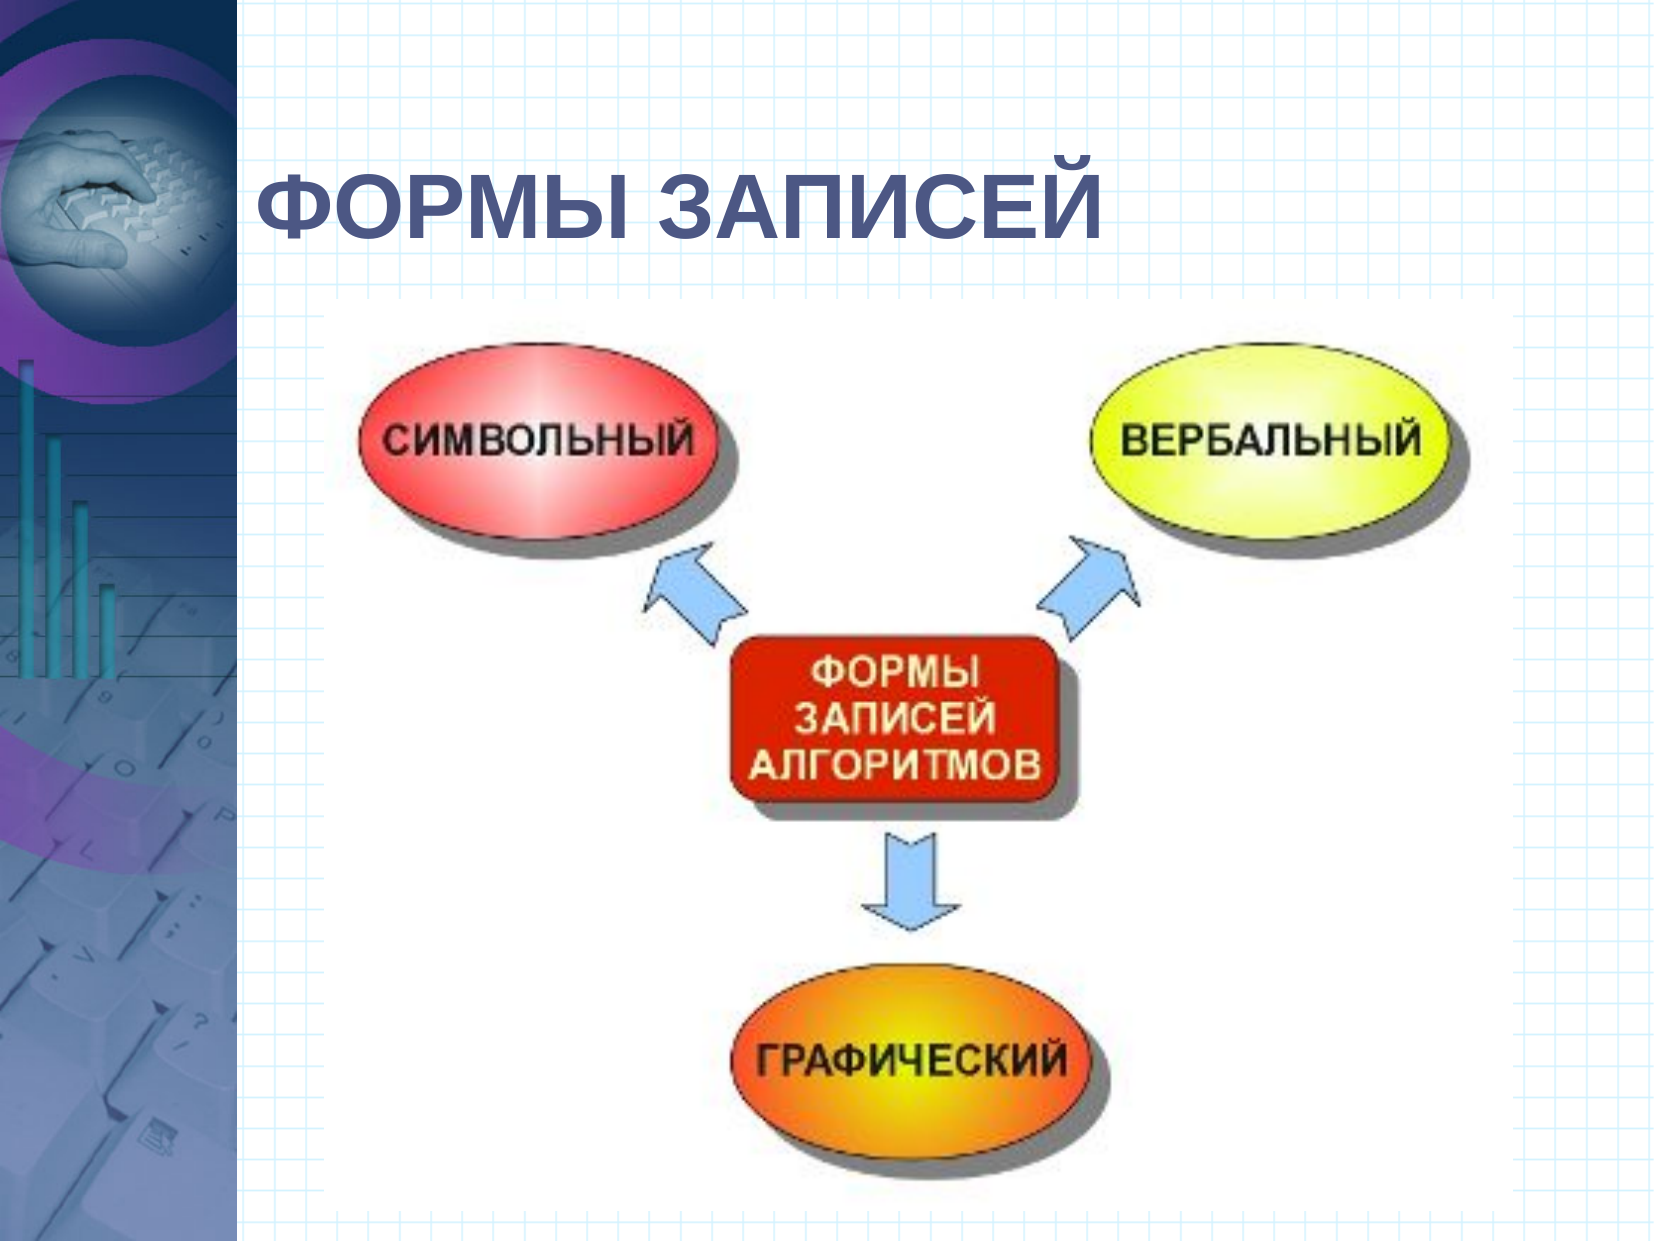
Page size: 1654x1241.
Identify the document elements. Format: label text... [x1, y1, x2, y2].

title ФОРМЫ ЗАПИСЕЙ [254, 102, 1640, 310]
picture [0, 0, 1654, 1241]
